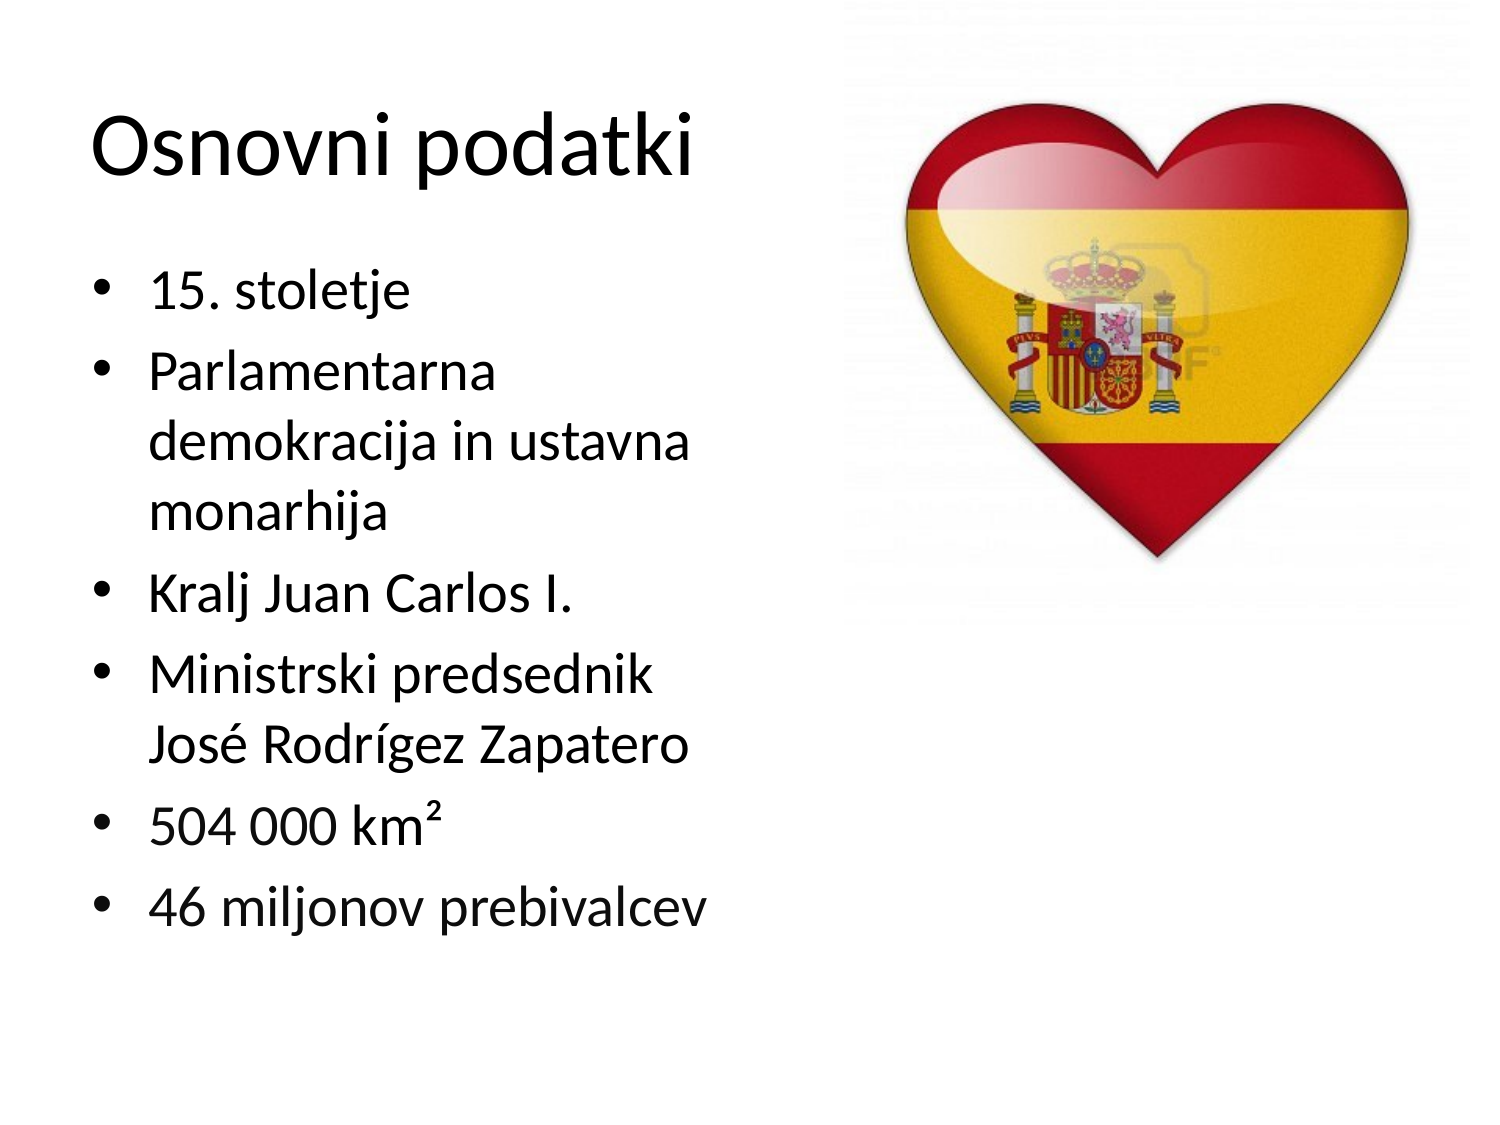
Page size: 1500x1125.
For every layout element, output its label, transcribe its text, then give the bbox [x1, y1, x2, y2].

picture [844, 0, 1470, 625]
title Osnovni podatki [75, 45, 844, 233]
list 15. stoletje Parlamentarna demokracija in ustavna monarhija Kralj Juan Carlos I. Ministrski predsednik José Rodrígez Zapatero 504 000 km² 46 miljonov prebivalcev [76, 243, 740, 986]
